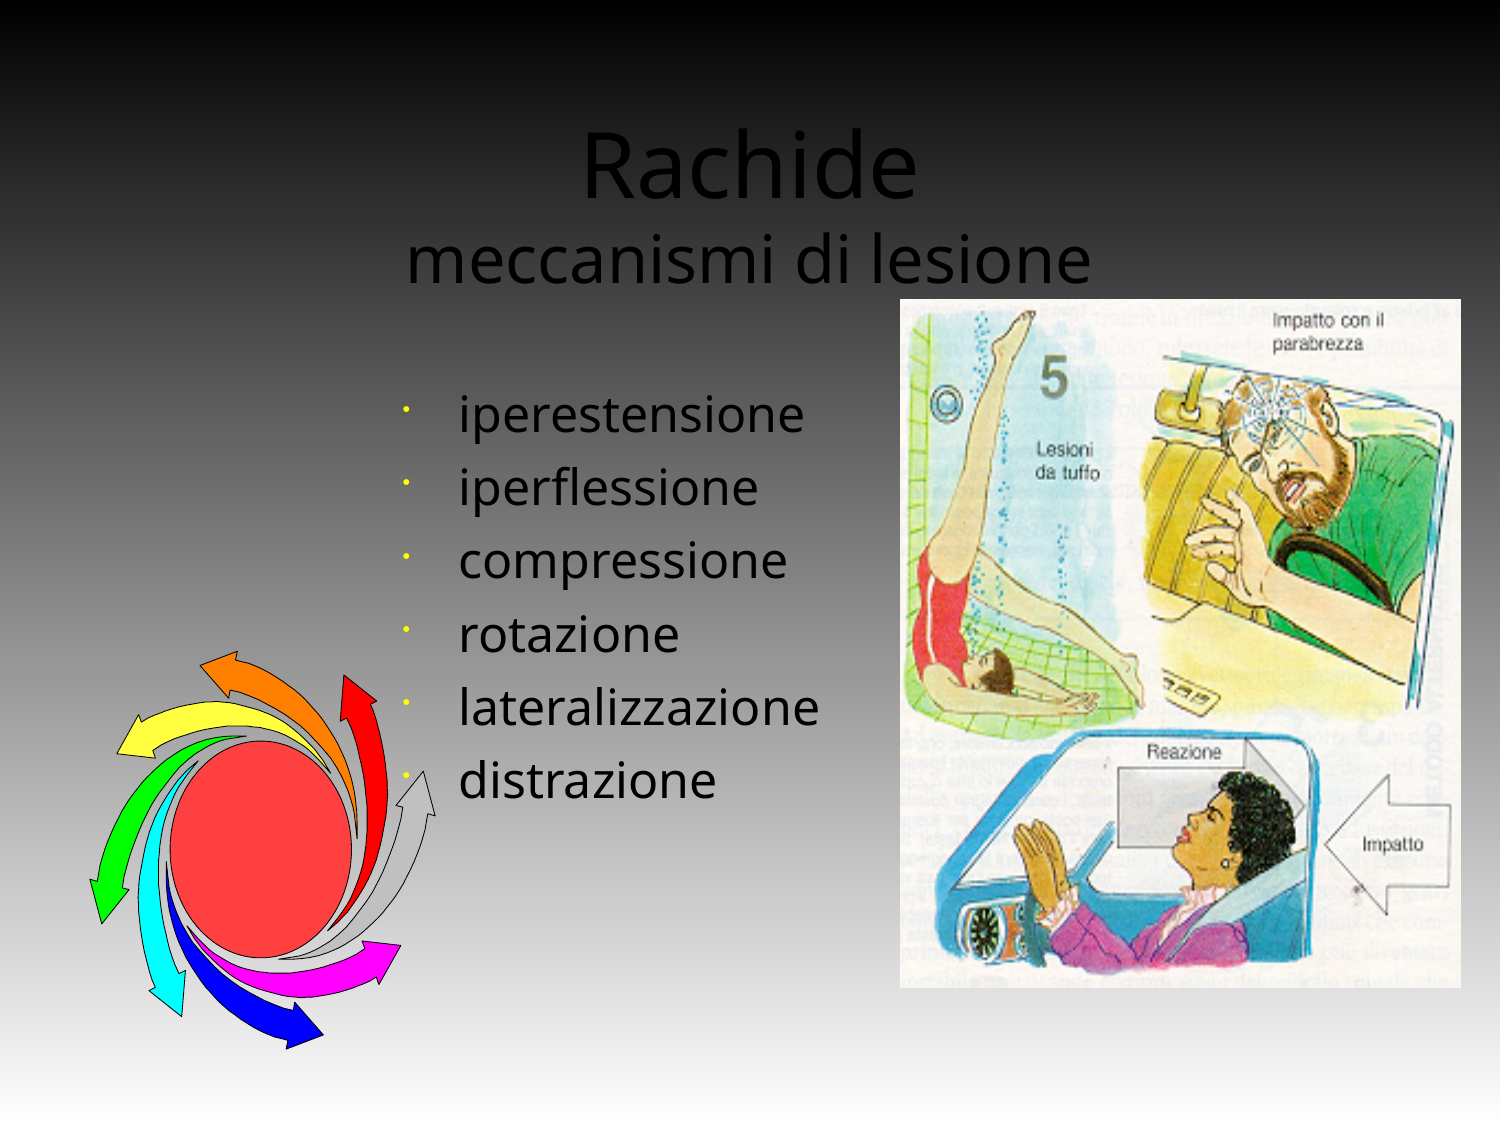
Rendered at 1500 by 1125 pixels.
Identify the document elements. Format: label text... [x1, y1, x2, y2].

title Rachide meccanismi di lesione [112, 99, 1388, 288]
picture [900, 299, 1461, 988]
chart [88, 650, 438, 1052]
list iperestensione iperflessione compressione rotazione lateralizzazione distrazione [387, 375, 900, 888]
